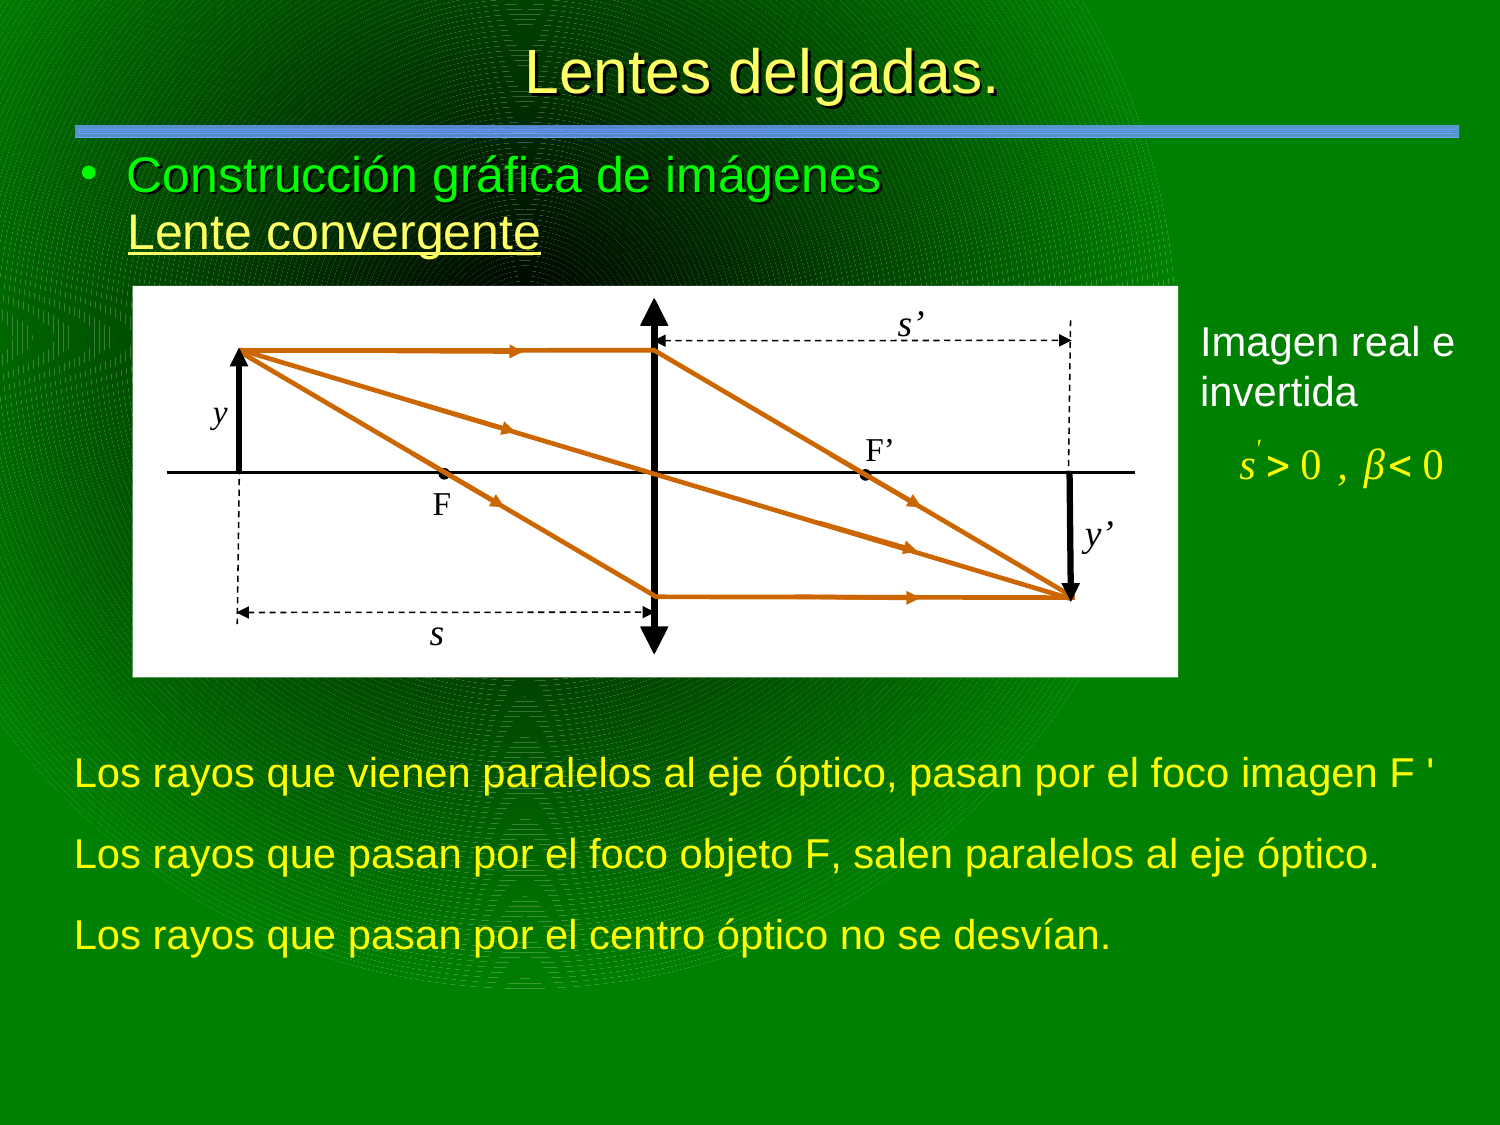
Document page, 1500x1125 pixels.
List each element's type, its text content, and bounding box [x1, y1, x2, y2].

text_box Los rayos que vienen paralelos al eje óptico, pasan por el foco imagen F ' Los rayos que pasan por el foco objeto F, salen paralelos al eje óptico. Los rayos que pasan por el centro óptico no se desvían. [59, 738, 1477, 966]
text_box Lente convergente [112, 208, 654, 266]
text_box F’ [861, 427, 899, 468]
text_box [132, 285, 1179, 678]
text_box Construcción gráfica de imágenes [65, 134, 1395, 223]
text_box y’ [1080, 508, 1119, 554]
text_box s [418, 608, 456, 654]
text_box y [201, 389, 240, 430]
text_box s’ [892, 298, 930, 344]
text_box Imagen real e invertida [1185, 307, 1471, 423]
text_box F [423, 482, 460, 523]
text_box [75, 125, 1460, 138]
text_box Lentes delgadas. [50, 23, 1476, 114]
chart [1226, 432, 1460, 489]
